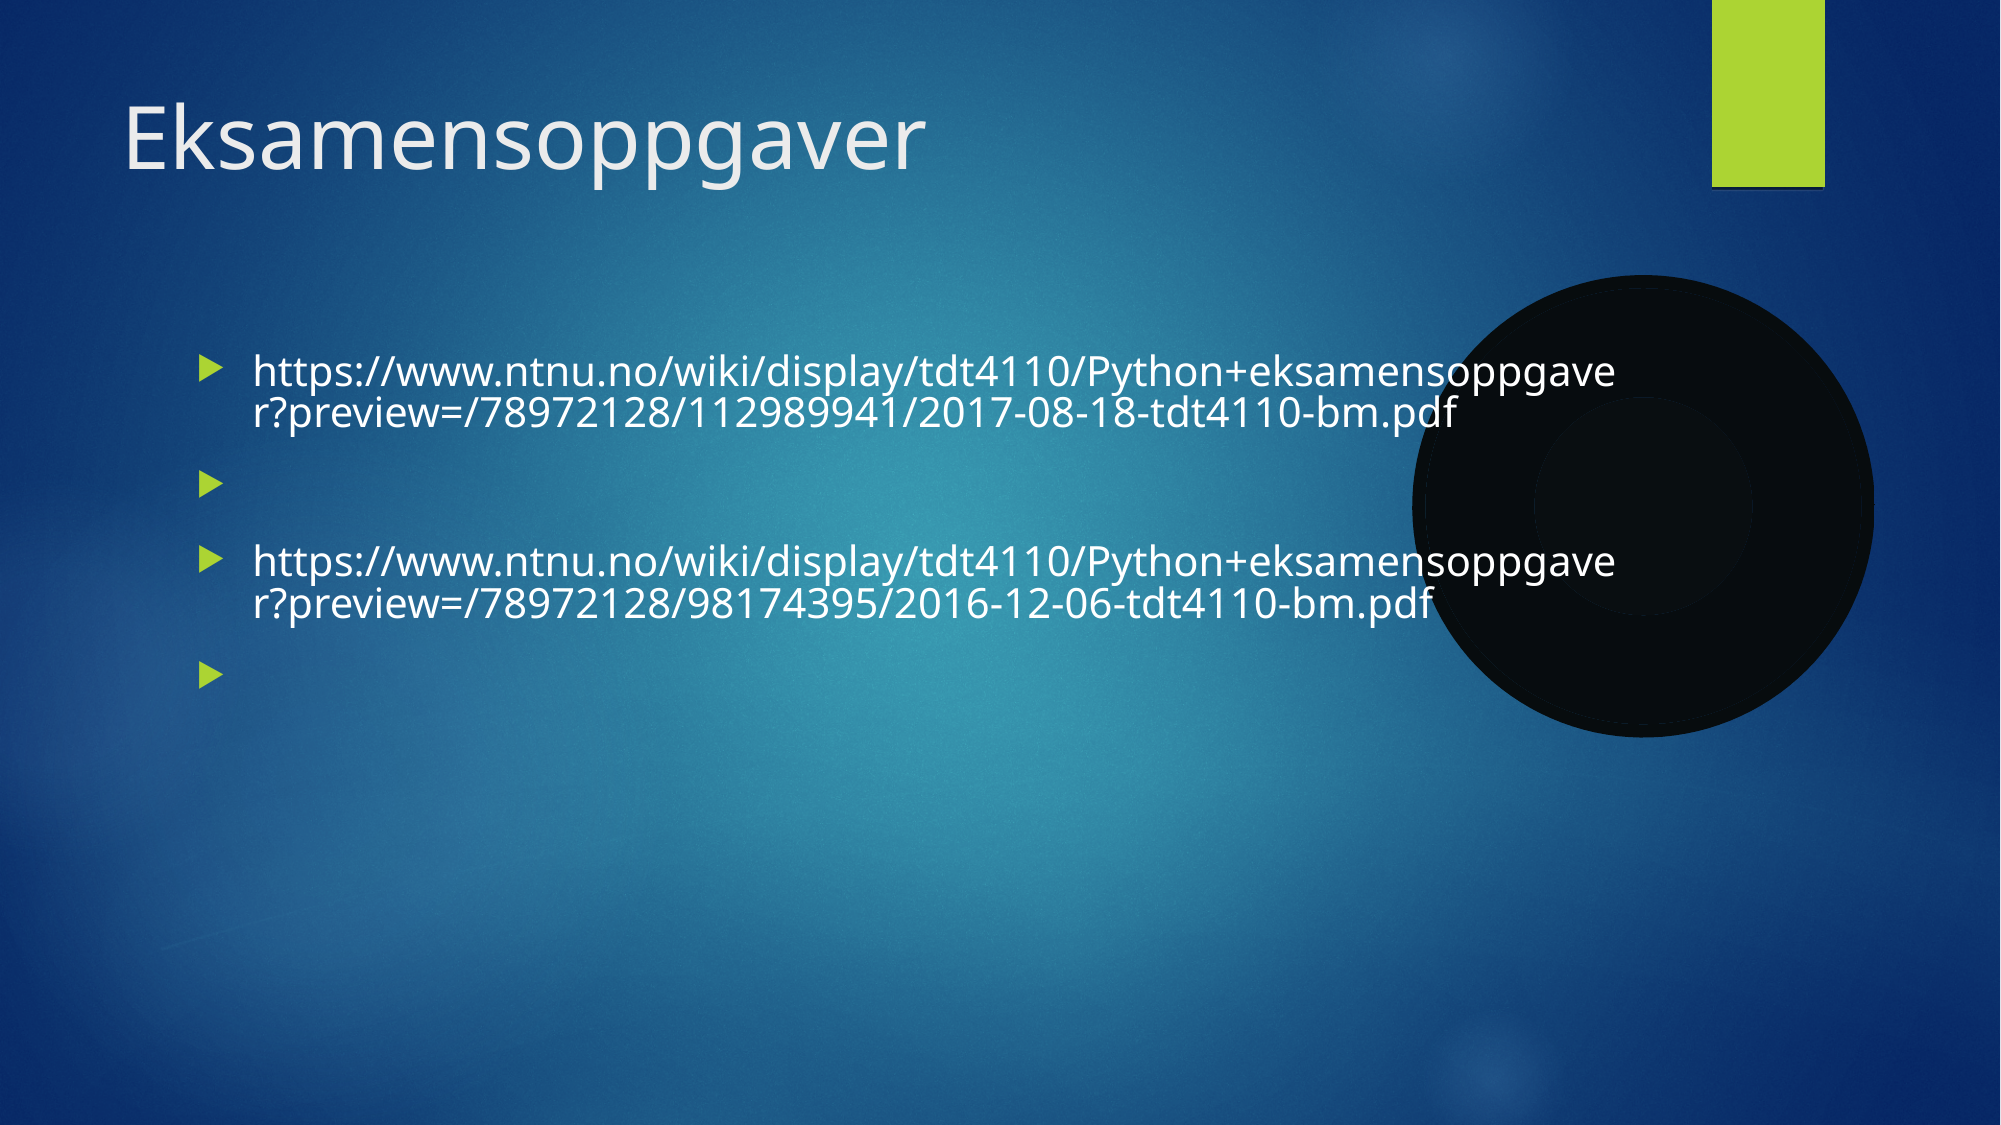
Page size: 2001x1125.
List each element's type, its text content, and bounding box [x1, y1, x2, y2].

title Eksamensoppgaver [106, 74, 1649, 305]
list https://www.ntnu.no/wiki/display/tdt4110/Python+eksamensoppgaver?preview=/78972128/112989941/2017-08-18-tdt4110-bm.pdf https://www.ntnu.no/wiki/display/tdt4110/Python+eksamensoppgaver?preview=/78972128/98174395/2016-12-06-tdt4110-bm.pdf [181, 336, 1649, 1026]
